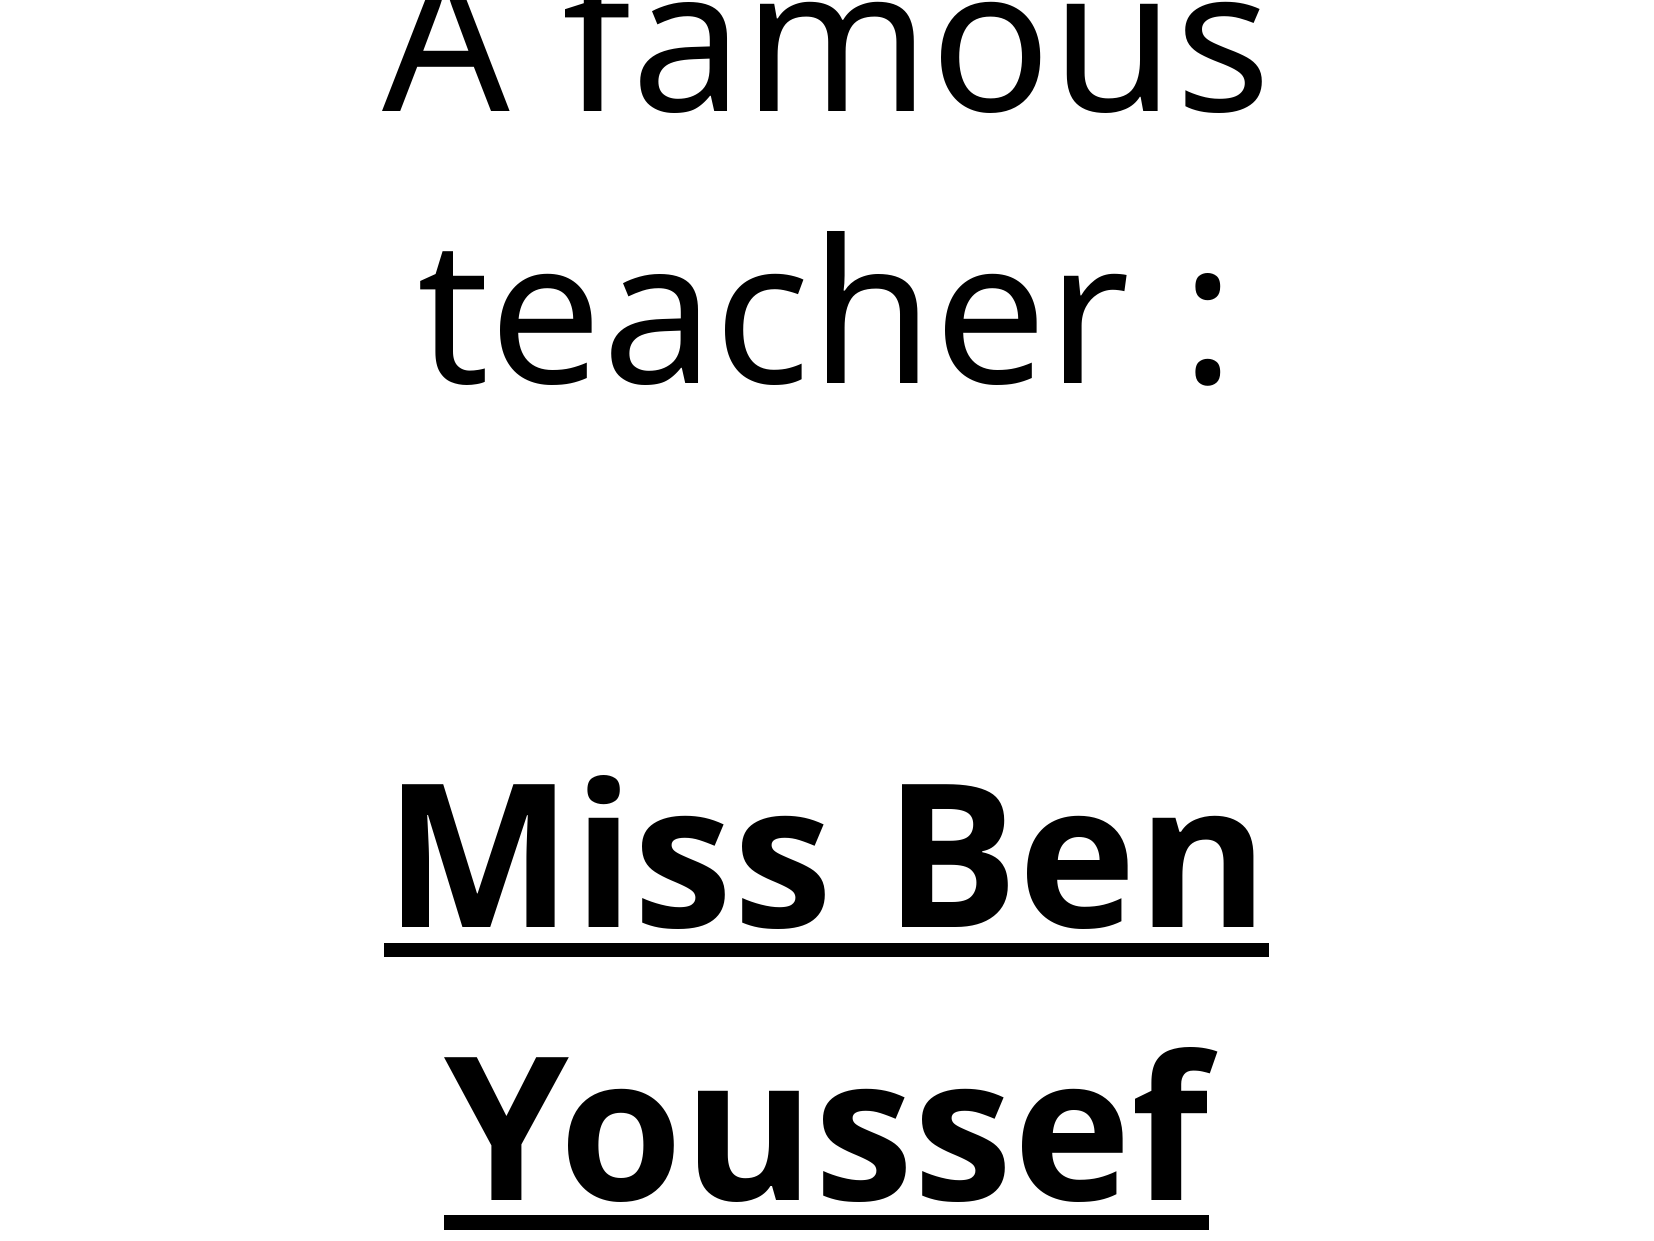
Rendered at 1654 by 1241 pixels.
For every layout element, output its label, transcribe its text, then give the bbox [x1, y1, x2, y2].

subtitle A famous teacher : Miss Ben Youssef [82, 47, 1571, 1109]
